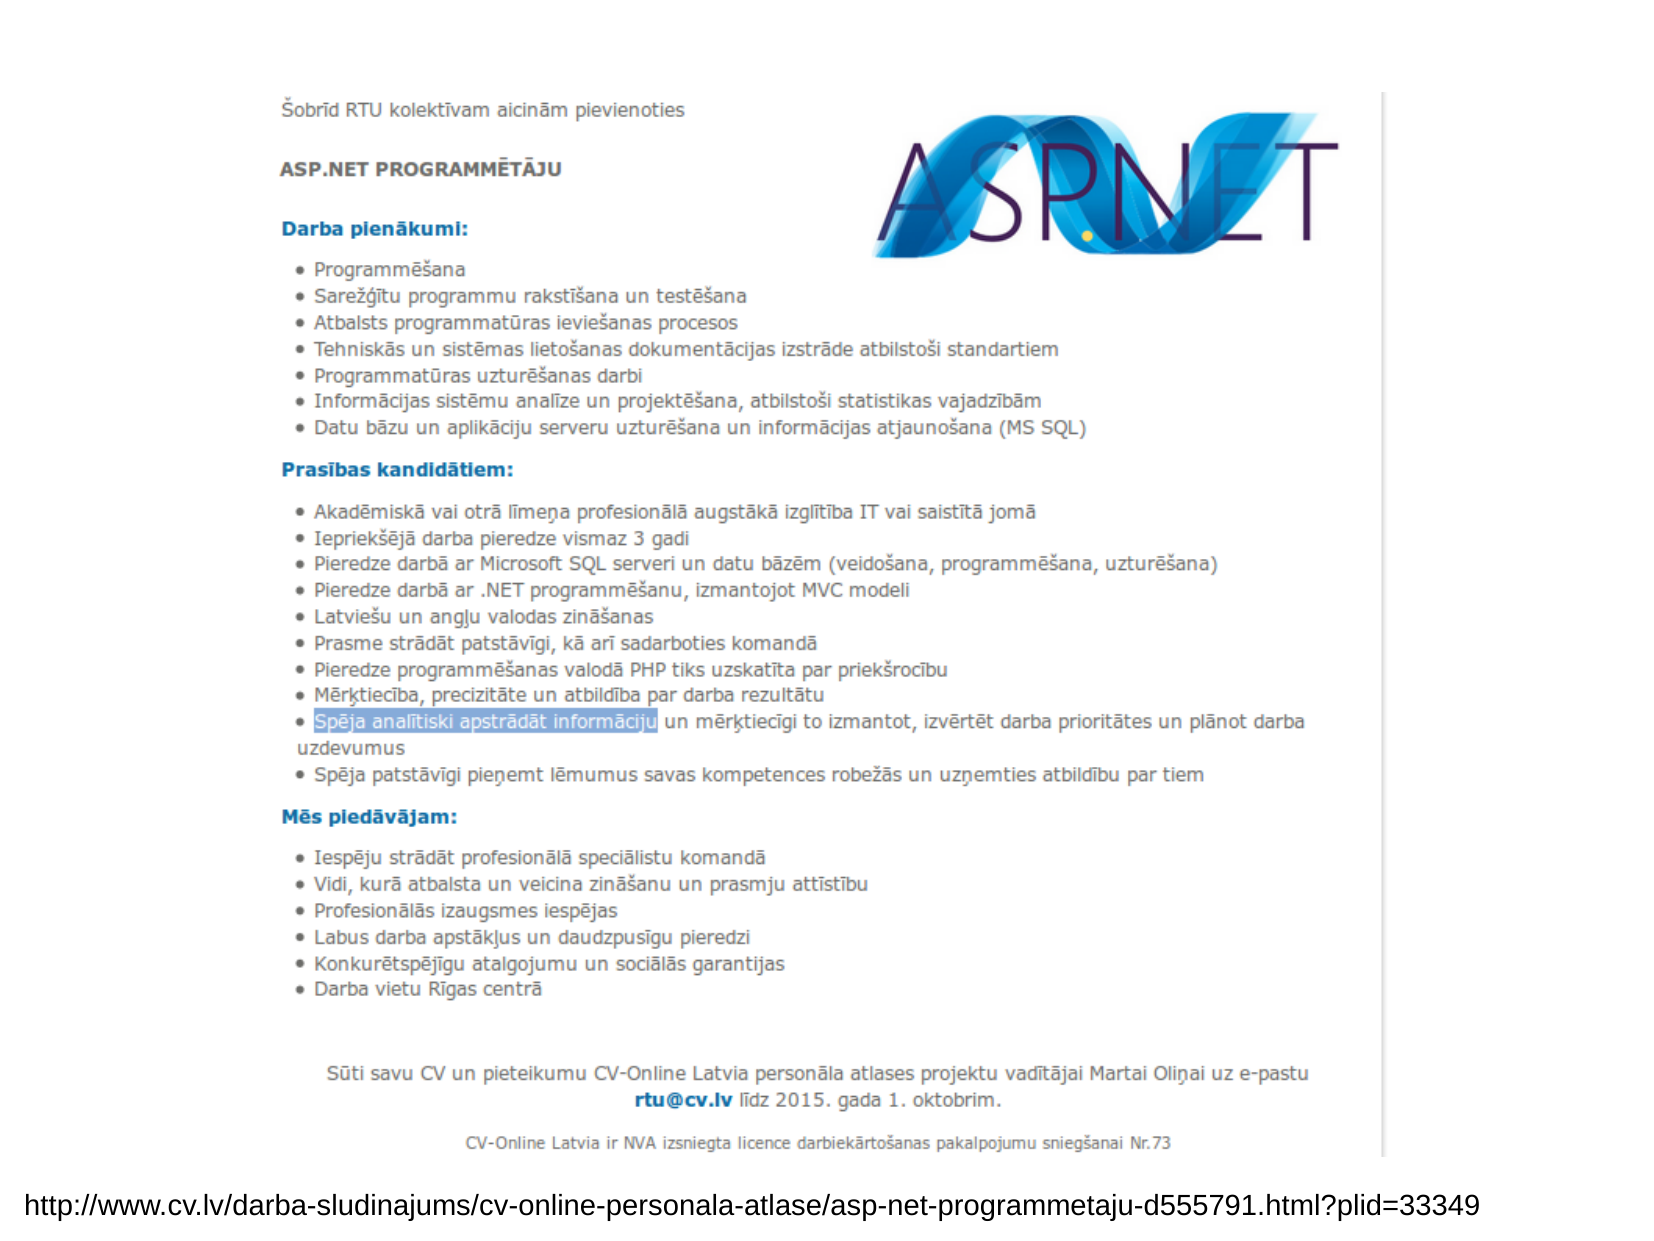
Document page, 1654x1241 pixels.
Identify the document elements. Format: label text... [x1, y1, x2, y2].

picture [258, 92, 1413, 1158]
text_box http://www.cv.lv/darba-sludinajums/cv-online-personala-atlase/asp-net-programmetaju-d555791.html?plid=33349 [9, 1181, 1499, 1229]
